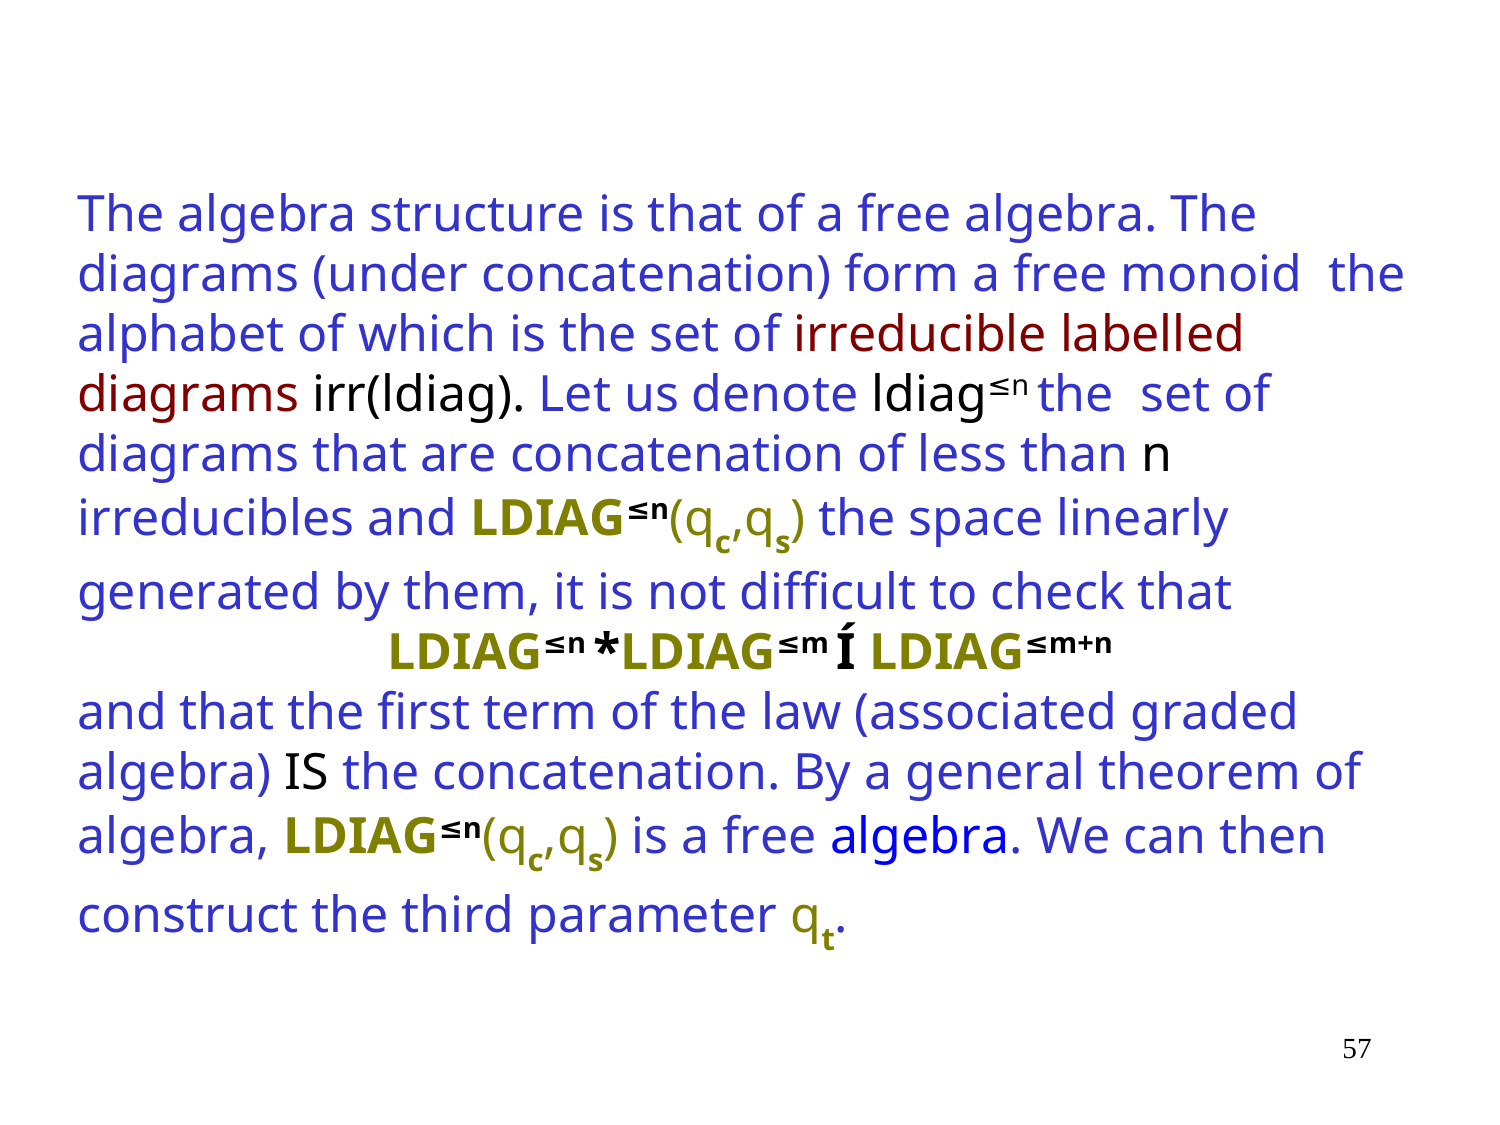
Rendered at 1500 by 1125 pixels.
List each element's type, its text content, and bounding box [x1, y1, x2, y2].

text_box The algebra structure is that of a free algebra. The diagrams (under concatenation) form a free monoid the alphabet of which is the set of irreducible labelled diagrams irr(ldiag). Let us denote ldiag≤n the set of diagrams that are concatenation of less than n irreducibles and LDIAG≤n(qc,qs)‏ the space linearly generated by them, it is not difficult to check that LDIAG≤n *LDIAG≤m Í LDIAG≤m+n and that the first term of the law (associated graded algebra) IS the concatenation. By a general theorem of algebra, LDIAG≤n(qc,qs) is a free algebra. We can then construct the third parameter qt. [62, 173, 1438, 965]
